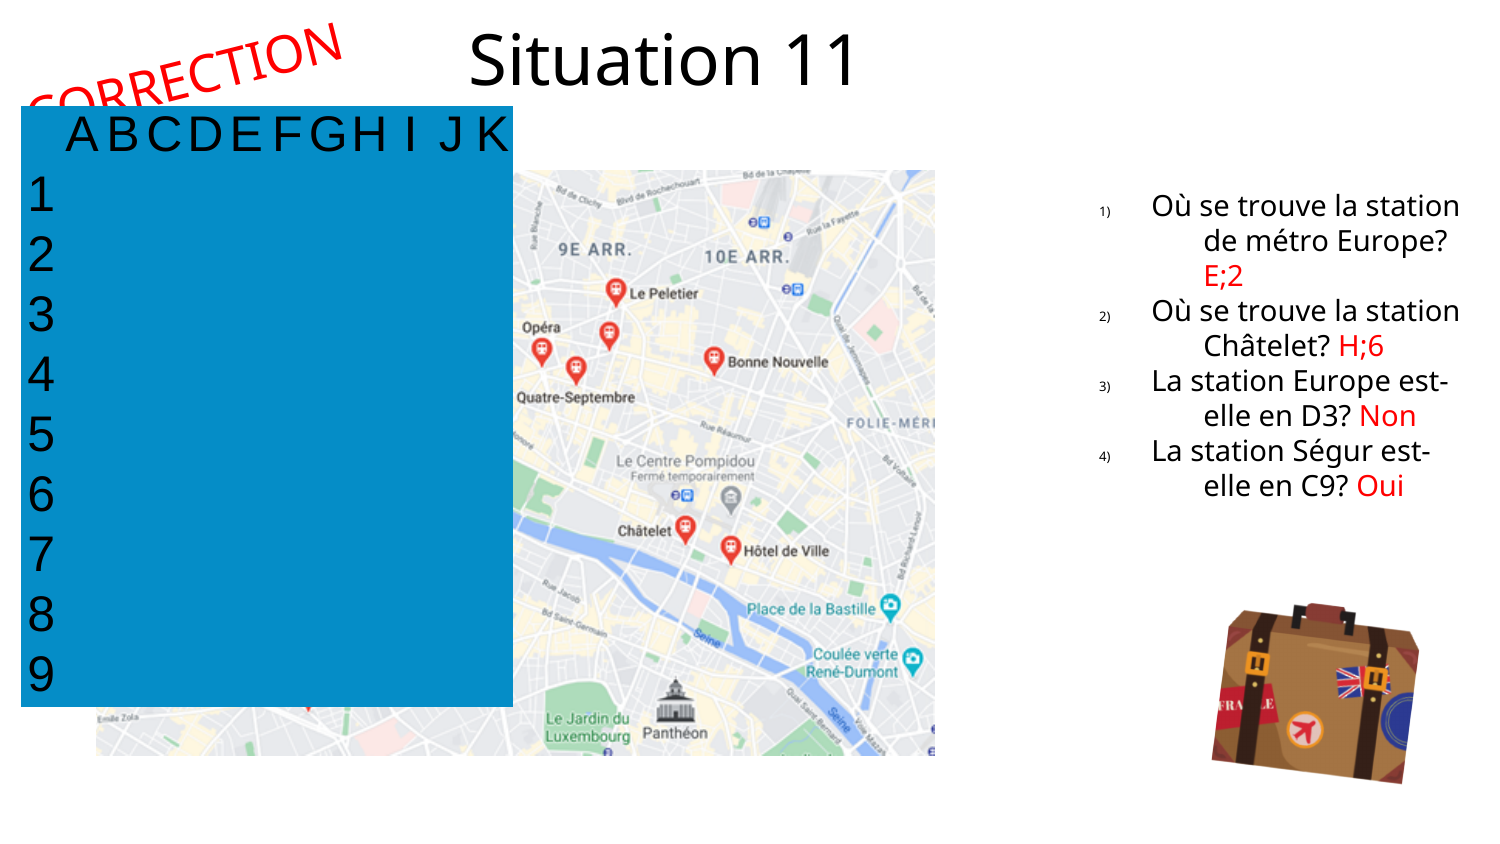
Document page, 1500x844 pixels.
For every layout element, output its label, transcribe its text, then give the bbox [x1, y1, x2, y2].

table_cell [267, 587, 308, 647]
table_cell [472, 166, 513, 226]
table_cell [349, 346, 390, 406]
table_cell [431, 587, 472, 647]
table_cell [103, 166, 144, 226]
table_cell 9 [21, 647, 62, 707]
table_cell [103, 587, 144, 647]
table_header A [62, 106, 103, 166]
table_cell 4 [21, 346, 62, 406]
table_cell [472, 286, 513, 346]
table_cell [390, 346, 431, 406]
table_cell [144, 346, 185, 406]
table_cell [267, 466, 308, 526]
table_cell 1 [21, 166, 62, 226]
table_cell [349, 286, 390, 346]
table_header [21, 106, 62, 166]
table_cell [472, 226, 513, 286]
table_cell [431, 286, 472, 346]
table_cell [472, 466, 513, 526]
picture [1172, 556, 1445, 815]
table_cell [472, 587, 513, 647]
table_cell [185, 286, 226, 346]
table_cell [308, 647, 349, 707]
table_cell [103, 346, 144, 406]
table_cell [431, 346, 472, 406]
table_cell [349, 226, 390, 286]
table_cell [103, 286, 144, 346]
table_cell [267, 647, 308, 707]
table_cell [62, 526, 103, 587]
table_cell [103, 526, 144, 587]
table_header E [226, 106, 267, 166]
table_cell [185, 647, 226, 707]
table_header C [144, 106, 185, 166]
table_cell [308, 466, 349, 526]
table_cell [62, 466, 103, 526]
table_cell [308, 346, 349, 406]
table_cell 2 [21, 226, 62, 286]
table_cell [349, 166, 390, 226]
table_header D [185, 106, 226, 166]
table_cell [267, 226, 308, 286]
table_cell [226, 647, 267, 707]
table_cell [62, 166, 103, 226]
table_cell [144, 406, 185, 466]
table_cell [226, 406, 267, 466]
table_cell [308, 166, 349, 226]
table_header K [472, 106, 513, 166]
table_cell [431, 466, 472, 526]
table_cell 8 [21, 587, 62, 647]
table_cell [267, 406, 308, 466]
table_cell [226, 226, 267, 286]
table_cell [431, 647, 472, 707]
table_cell [226, 346, 267, 406]
table_cell [144, 526, 185, 587]
table_cell [267, 346, 308, 406]
table_cell [62, 286, 103, 346]
table_cell [103, 647, 144, 707]
table_header G [308, 106, 349, 166]
table_cell [144, 587, 185, 647]
table_cell [349, 647, 390, 707]
table_cell [62, 226, 103, 286]
table_cell [472, 647, 513, 707]
table_cell [308, 406, 349, 466]
table_cell [185, 526, 226, 587]
table_cell [62, 647, 103, 707]
table_cell [472, 346, 513, 406]
table_cell [226, 526, 267, 587]
text_box Situation 11 [453, 0, 1219, 117]
text_box CORRECTION [0, 0, 523, 159]
table_cell [185, 466, 226, 526]
table_cell [144, 286, 185, 346]
table_header I [390, 106, 431, 166]
table_cell [472, 526, 513, 587]
table_cell [308, 526, 349, 587]
table_cell [390, 587, 431, 647]
table_cell [103, 406, 144, 466]
table_cell [62, 587, 103, 647]
table_cell [267, 286, 308, 346]
table_cell [144, 647, 185, 707]
table_cell [267, 526, 308, 587]
table_header H [349, 106, 390, 166]
table_cell [185, 587, 226, 647]
table_cell [144, 466, 185, 526]
table_cell [349, 466, 390, 526]
table_cell [390, 406, 431, 466]
table_cell [390, 226, 431, 286]
table_cell [349, 406, 390, 466]
table_cell [308, 286, 349, 346]
table_cell [185, 346, 226, 406]
table_header J [431, 106, 472, 166]
table_cell [226, 286, 267, 346]
table_cell [103, 466, 144, 526]
table_cell [390, 286, 431, 346]
table_cell [144, 166, 185, 226]
table_cell [103, 226, 144, 286]
table_cell [431, 166, 472, 226]
table_cell [349, 587, 390, 647]
table_cell 5 [21, 406, 62, 466]
table_cell [349, 526, 390, 587]
table_cell [308, 587, 349, 647]
table_header B [103, 106, 144, 166]
text_box Où se trouve la station de métro Europe? E;2 Où se trouve la station Châtelet? H;6 La station Europe est-elle en D3? Non La station Ségur est-elle en C9? Oui [1038, 172, 1482, 486]
table_cell 6 [21, 466, 62, 526]
table_cell [267, 166, 308, 226]
table_cell 3 [21, 286, 62, 346]
table_cell [390, 166, 431, 226]
table_cell [226, 466, 267, 526]
table_cell [431, 526, 472, 587]
table_cell [226, 166, 267, 226]
table_cell [62, 346, 103, 406]
table_cell 7 [21, 526, 62, 587]
table_cell [144, 226, 185, 286]
table_cell [431, 406, 472, 466]
table_cell [431, 226, 472, 286]
table_cell [472, 406, 513, 466]
picture [96, 171, 935, 756]
table_cell [185, 226, 226, 286]
table_header F [267, 106, 308, 166]
table_cell [226, 587, 267, 647]
table_cell [390, 466, 431, 526]
table_cell [390, 647, 431, 707]
table_cell [185, 406, 226, 466]
table_cell [308, 226, 349, 286]
table_cell [62, 406, 103, 466]
table_cell [390, 526, 431, 587]
table_cell [185, 166, 226, 226]
